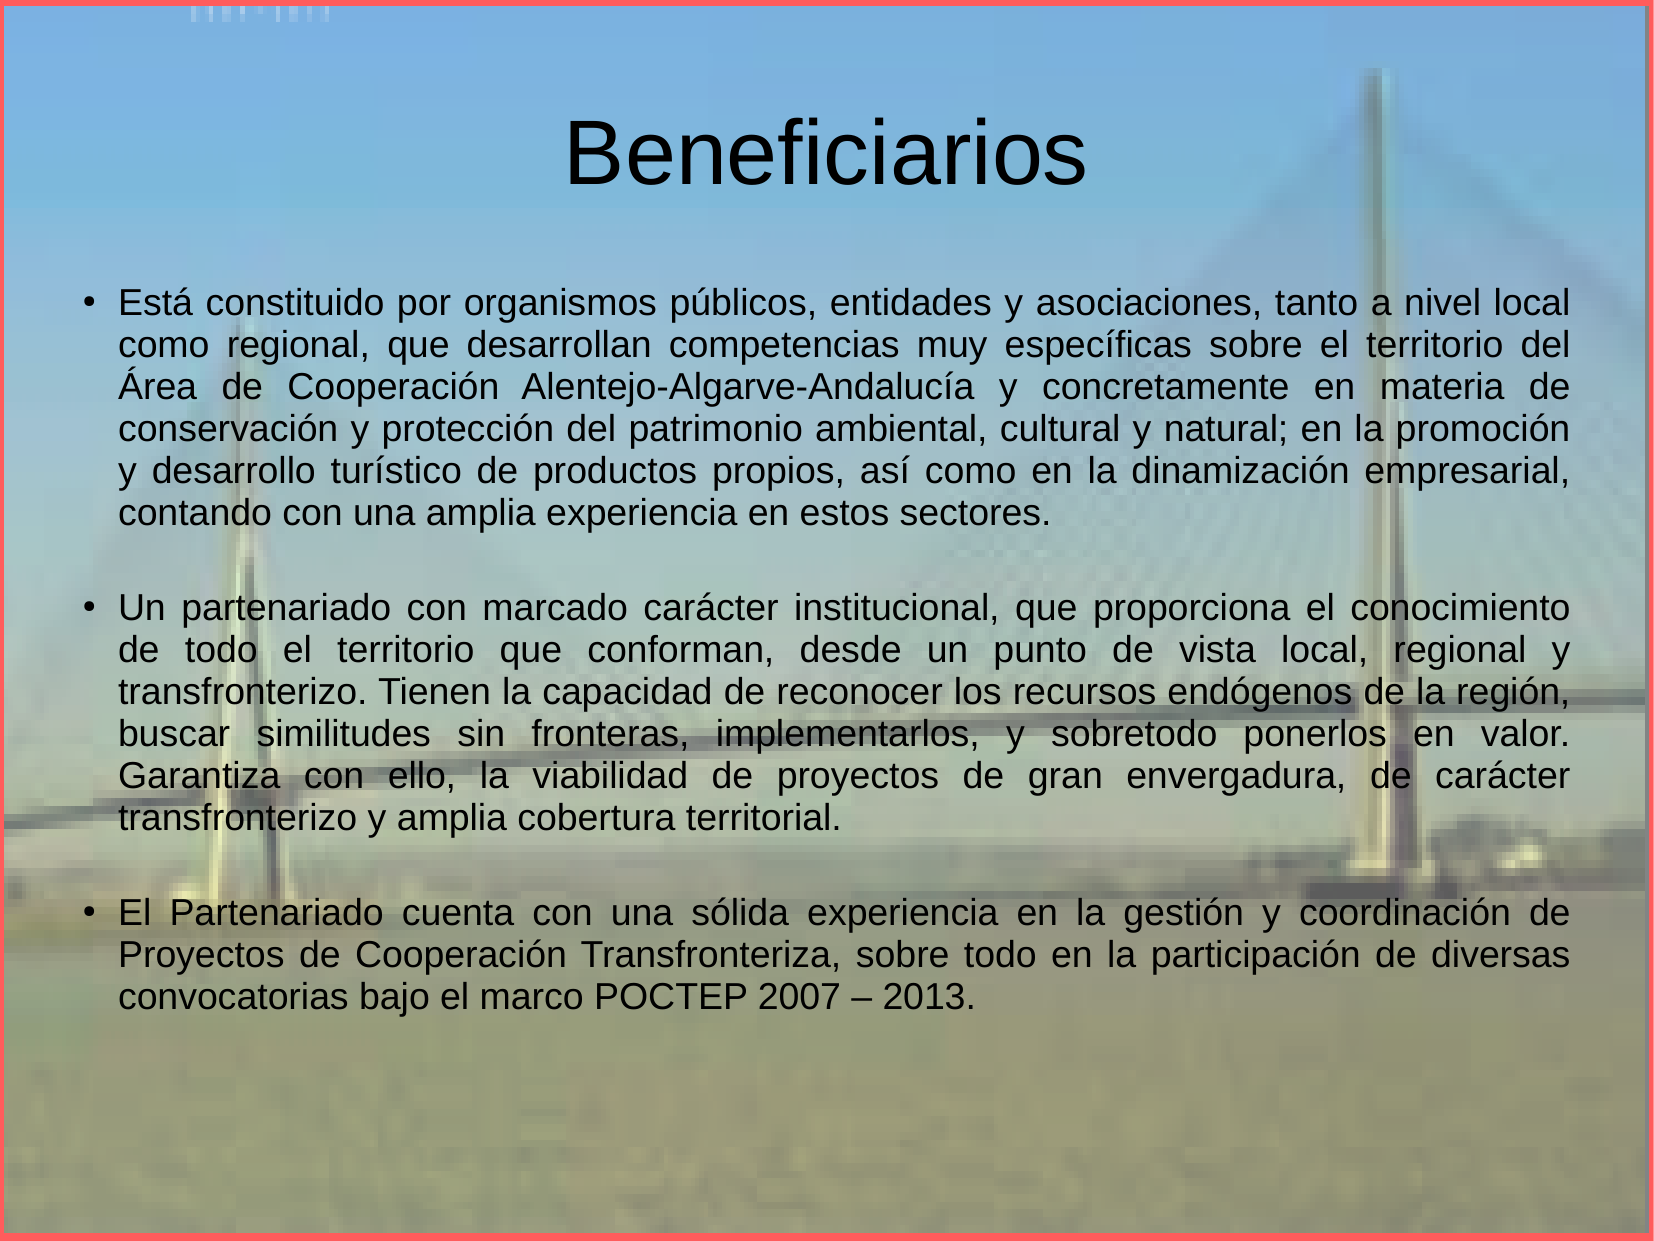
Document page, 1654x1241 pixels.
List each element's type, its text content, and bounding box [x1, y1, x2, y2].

subtitle Está constituido por organismos públicos, entidades y asociaciones, tanto a nivel local como regional, que desarrollan competencias muy específicas sobre el territorio del Área de Cooperación Alentejo-Algarve-Andalucía y concretamente en materia de conservación y protección del patrimonio ambiental, cultural y natural; en la promoción y desarrollo turístico de productos propios, así como en la dinamización empresarial, contando con una amplia experiencia en estos sectores. Un partenariado con marcado carácter institucional, que proporciona el conocimiento de todo el territorio que conforman, desde un punto de vista local, regional y transfronterizo. Tienen la capacidad de reconocer los recursos endógenos de la región, buscar similitudes sin fronteras, implementarlos, y sobretodo ponerlos en valor. Garantiza con ello, la viabilidad de proyectos de gran envergadura, de carácter transfronterizo y amplia cobertura territorial. El Partenariado cuenta con una sólida experiencia en la gestión y coordinación de Proyectos de Cooperación Transfronteriza, sobre todo en la participación de diversas convocatorias bajo el marco POCTEP 2007 – 2013. [82, 281, 1571, 1018]
title Beneficiarios [82, 49, 1571, 257]
